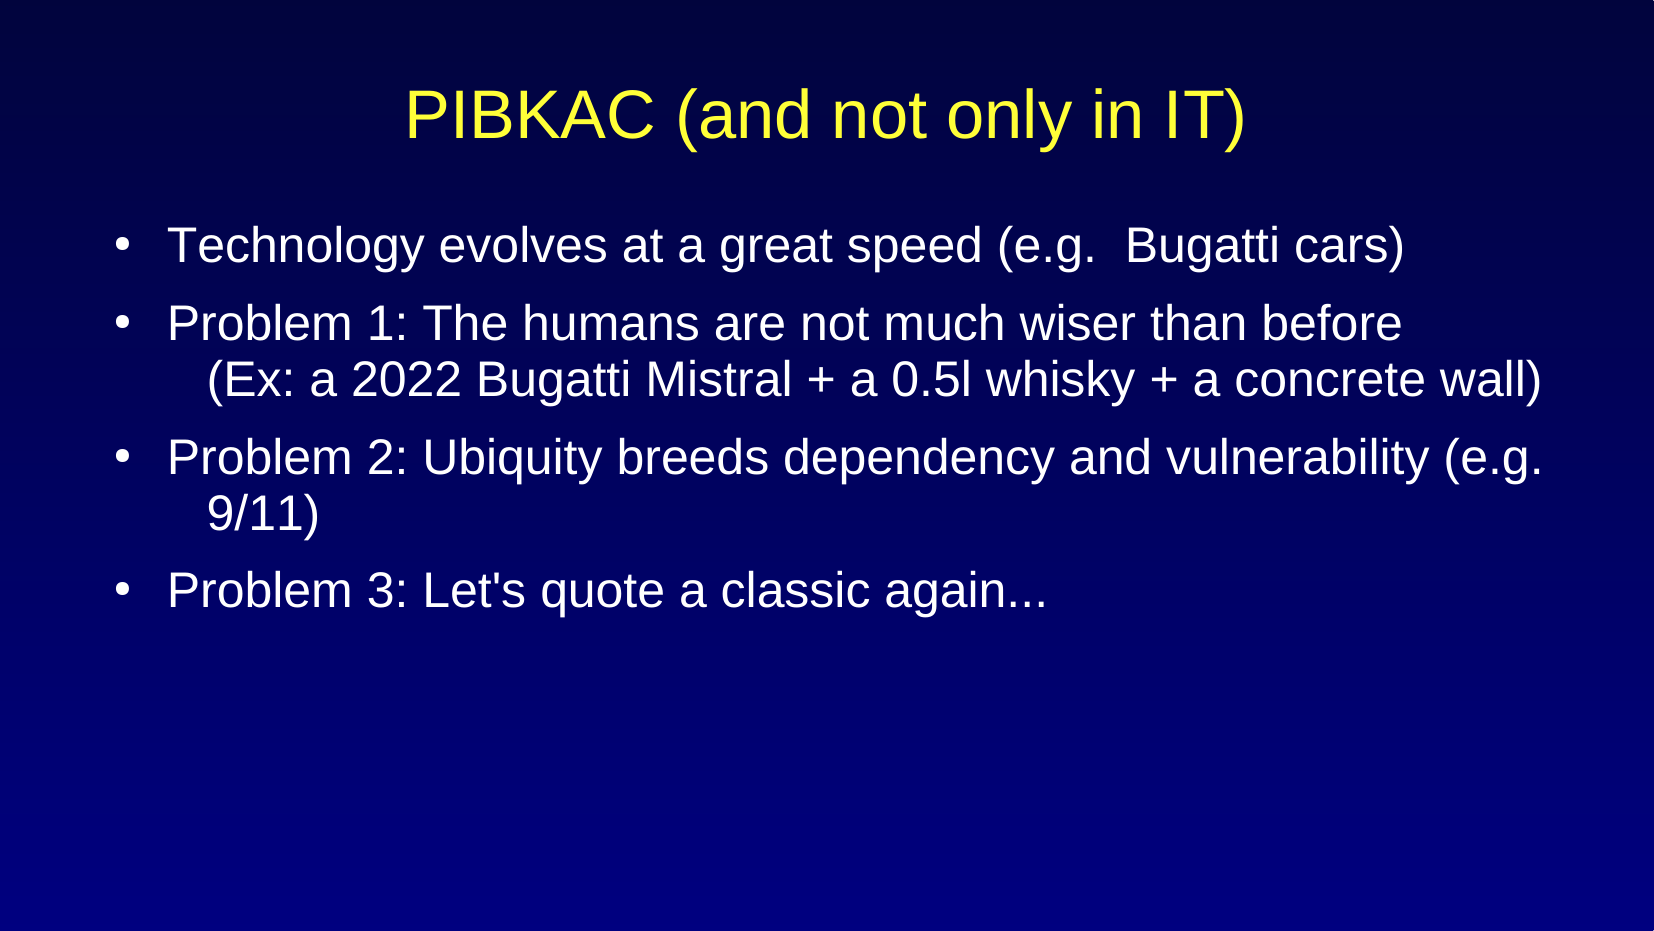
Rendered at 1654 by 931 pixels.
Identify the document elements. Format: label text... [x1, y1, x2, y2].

title PIBKAC (and not only in IT) [82, 37, 1571, 193]
list Technology evolves at a great speed (e.g. Bugatti cars) Problem 1: The humans are not much wiser than before (Ex: a 2022 Bugatti Mistral + a 0.5l whisky + a concrete wall) Problem 2: Ubiquity breeds dependency and vulnerability (e.g. 9/11) Problem 3: Let's quote a classic again... [82, 217, 1571, 758]
